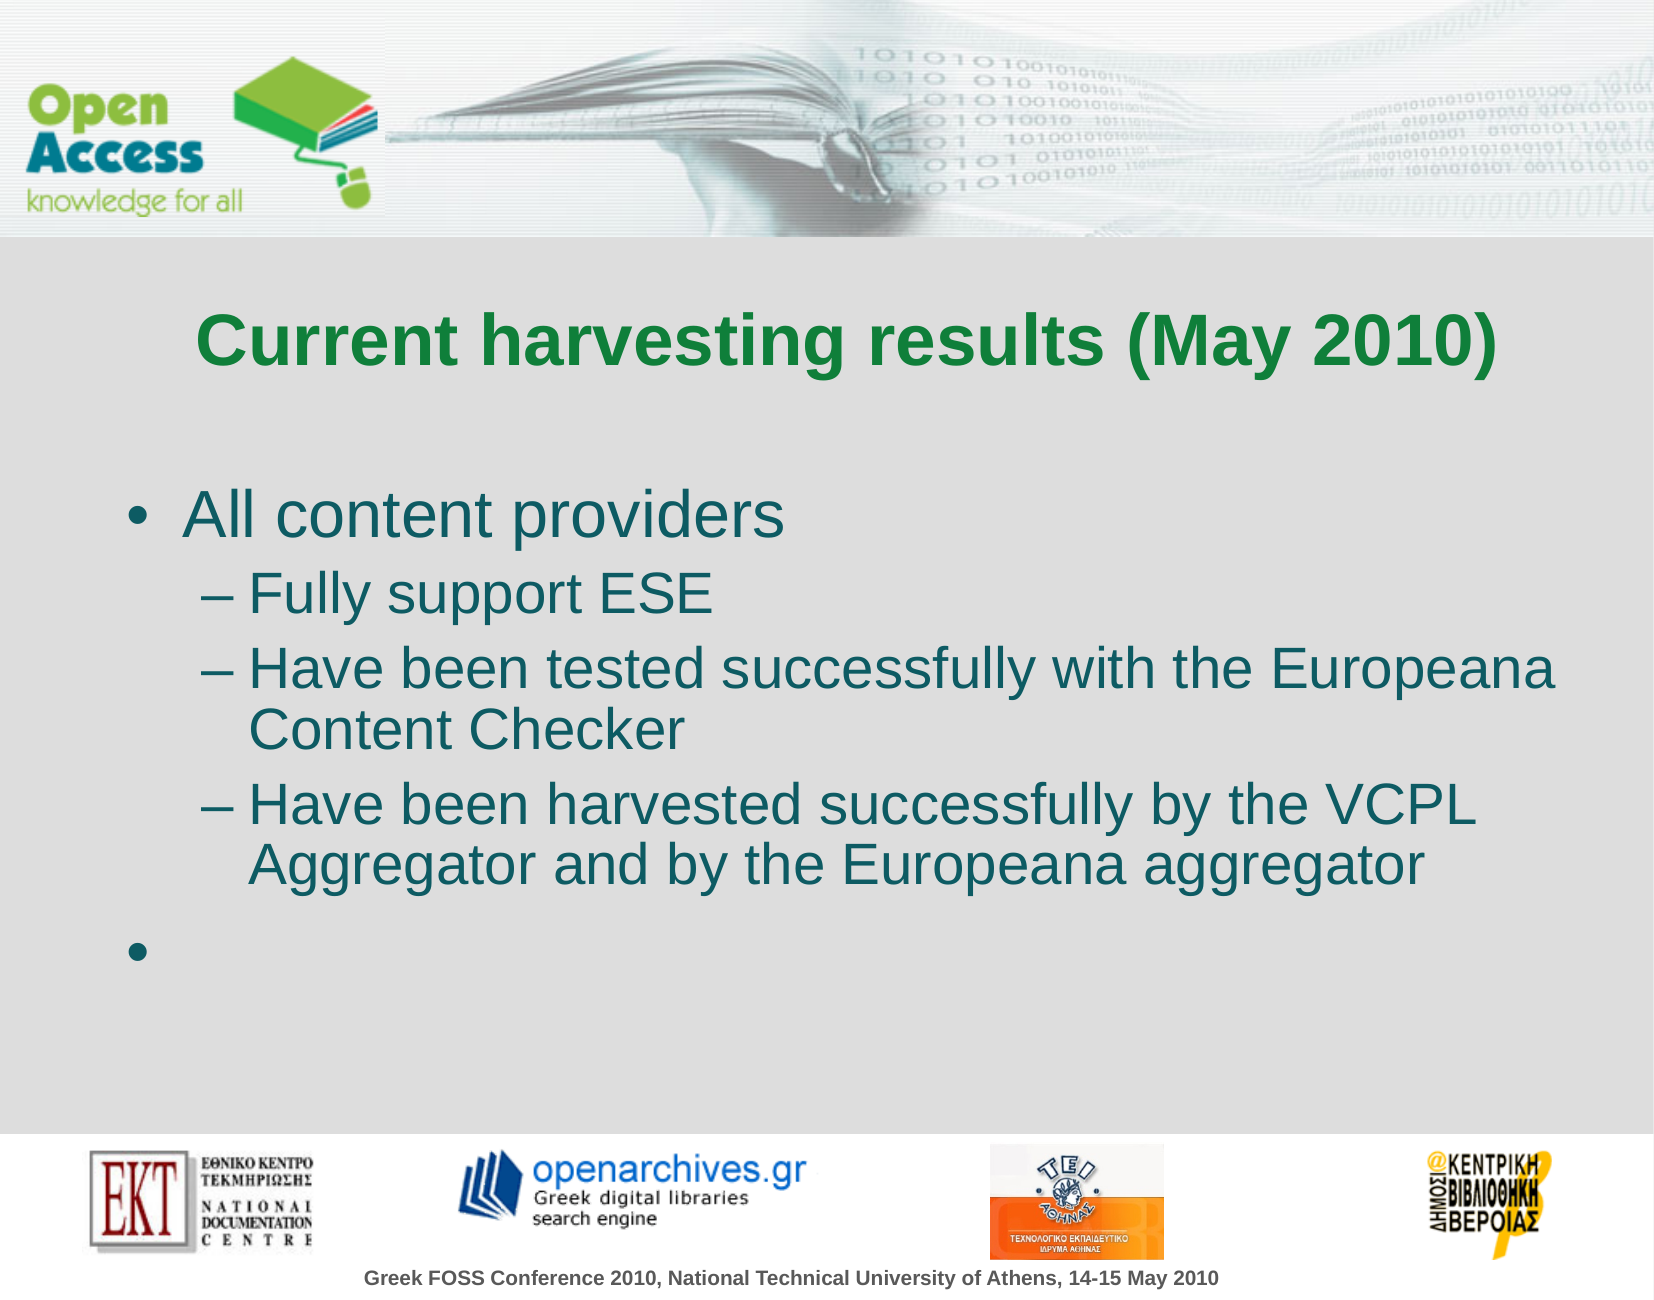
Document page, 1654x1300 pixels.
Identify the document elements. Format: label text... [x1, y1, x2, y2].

picture [0, 0, 1654, 237]
picture [990, 1142, 1164, 1260]
picture [1424, 1136, 1648, 1260]
text_box Current harvesting results (May 2010) [195, 303, 1516, 387]
picture [451, 1142, 851, 1231]
list All content providers Fully support ESE Have been tested successfully with the Europeana Content Checker Have been harvested successfully by the VCPL Aggregator and by the Europeana aggregator [111, 473, 1601, 974]
picture [82, 1138, 323, 1260]
